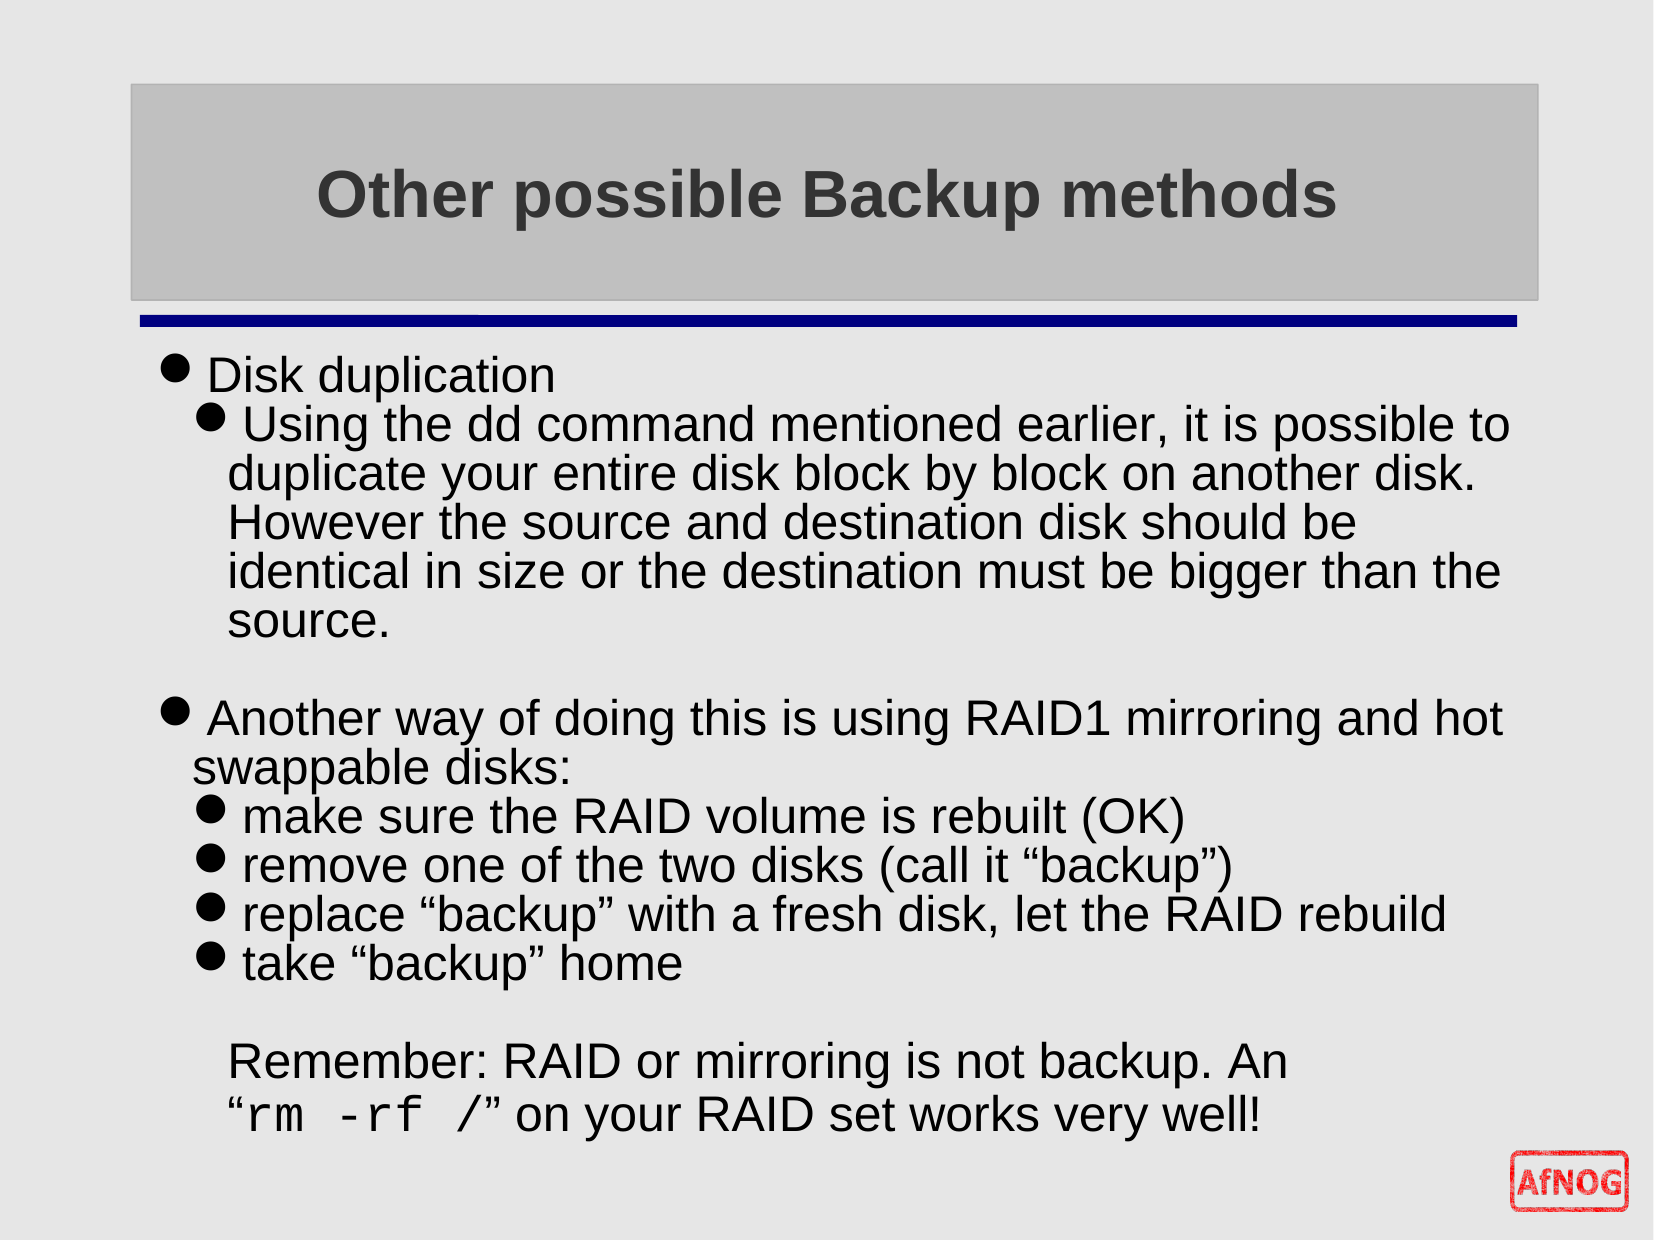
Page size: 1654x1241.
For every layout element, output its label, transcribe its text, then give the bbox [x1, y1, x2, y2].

picture [1510, 1150, 1629, 1212]
text_box Other possible Backup methods [121, 91, 1534, 299]
text_box Disk duplication Using the dd command mentioned earlier, it is possible to duplicate your entire disk block by block on another disk. However the source and destination disk should be identical in size or the destination must be bigger than the source. Another way of doing this is using RAID1 mirroring and hot swappable disks: make sure the RAID volume is rebuilt (OK) remove one of the two disks (call it “backup”) replace “backup” with a fresh disk, let the RAID rebuild take “backup” home Remember: RAID or mirroring is not backup. An “rm -rf /” on your RAID set works very well! [121, 344, 1534, 1191]
